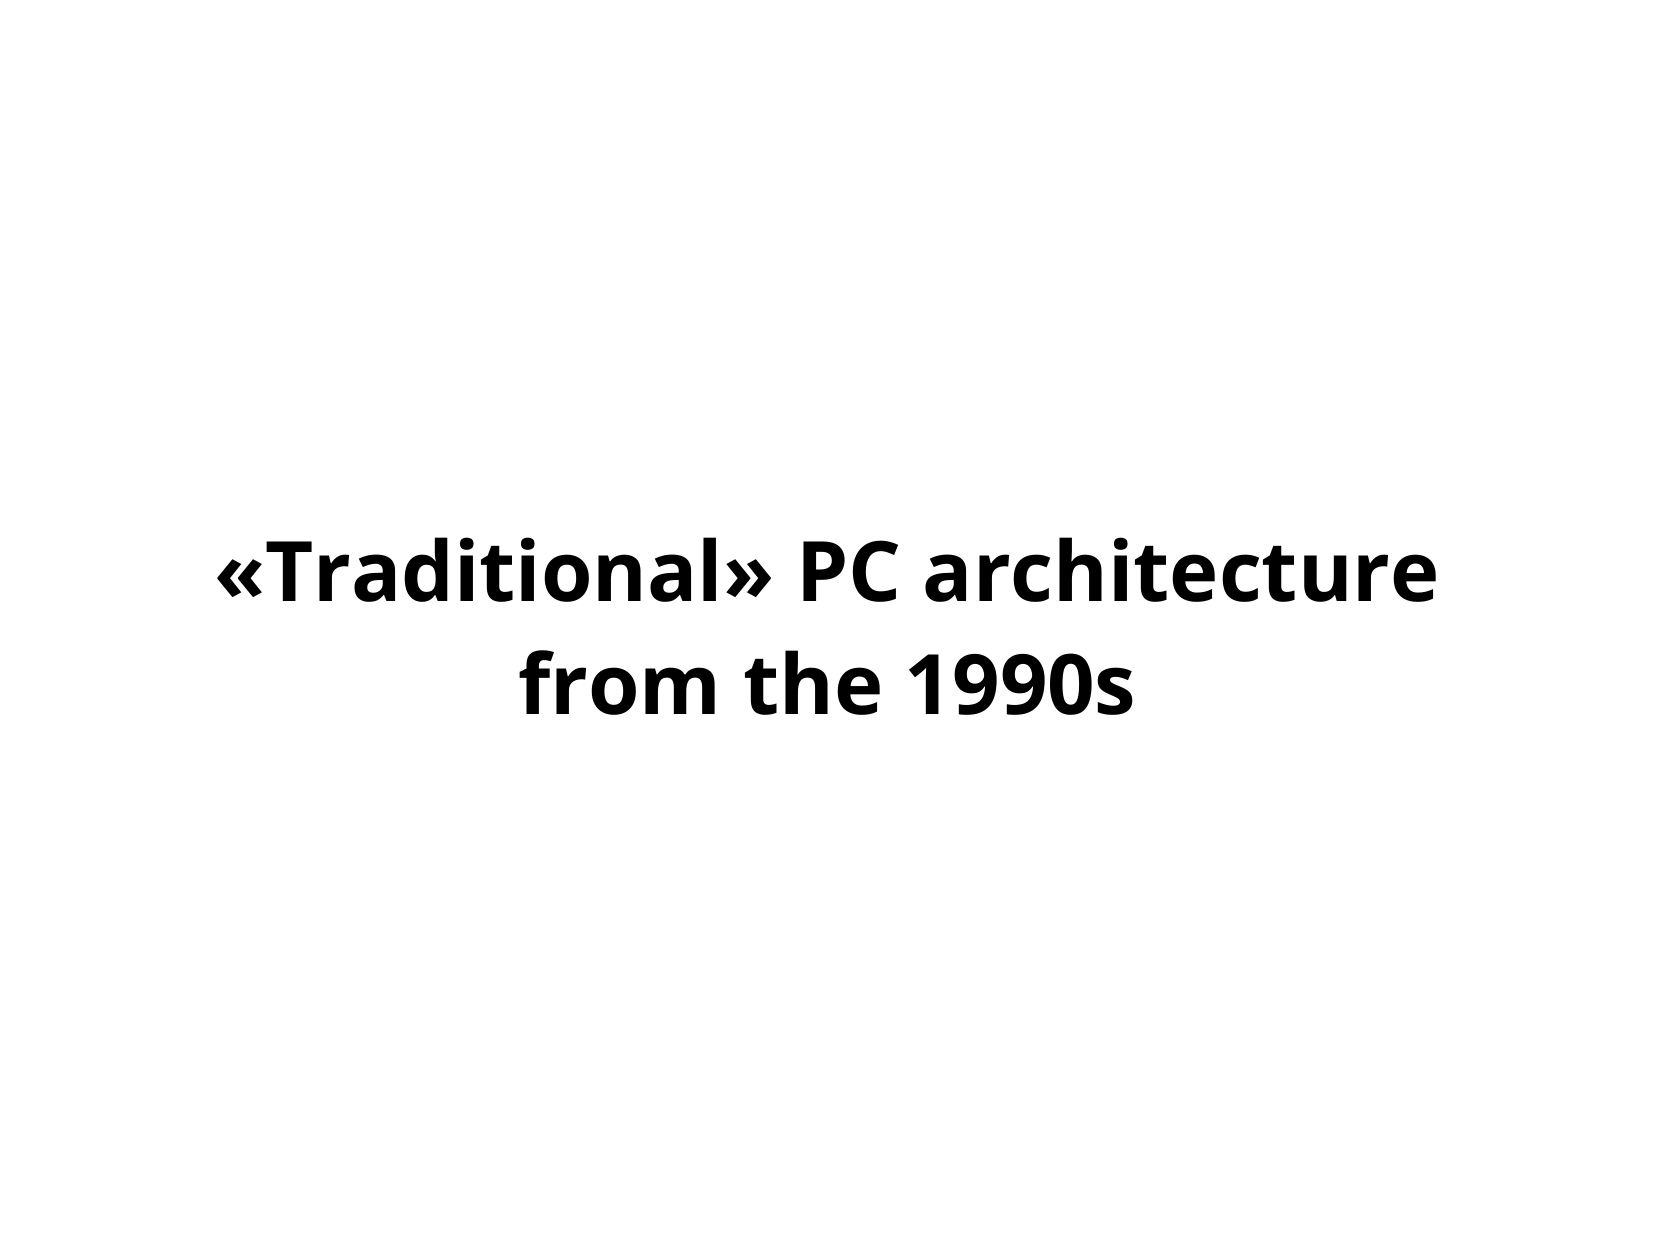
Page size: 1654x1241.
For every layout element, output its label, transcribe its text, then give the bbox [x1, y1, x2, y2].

title «Traditional» PC architecture from the 1990s [121, 508, 1534, 744]
